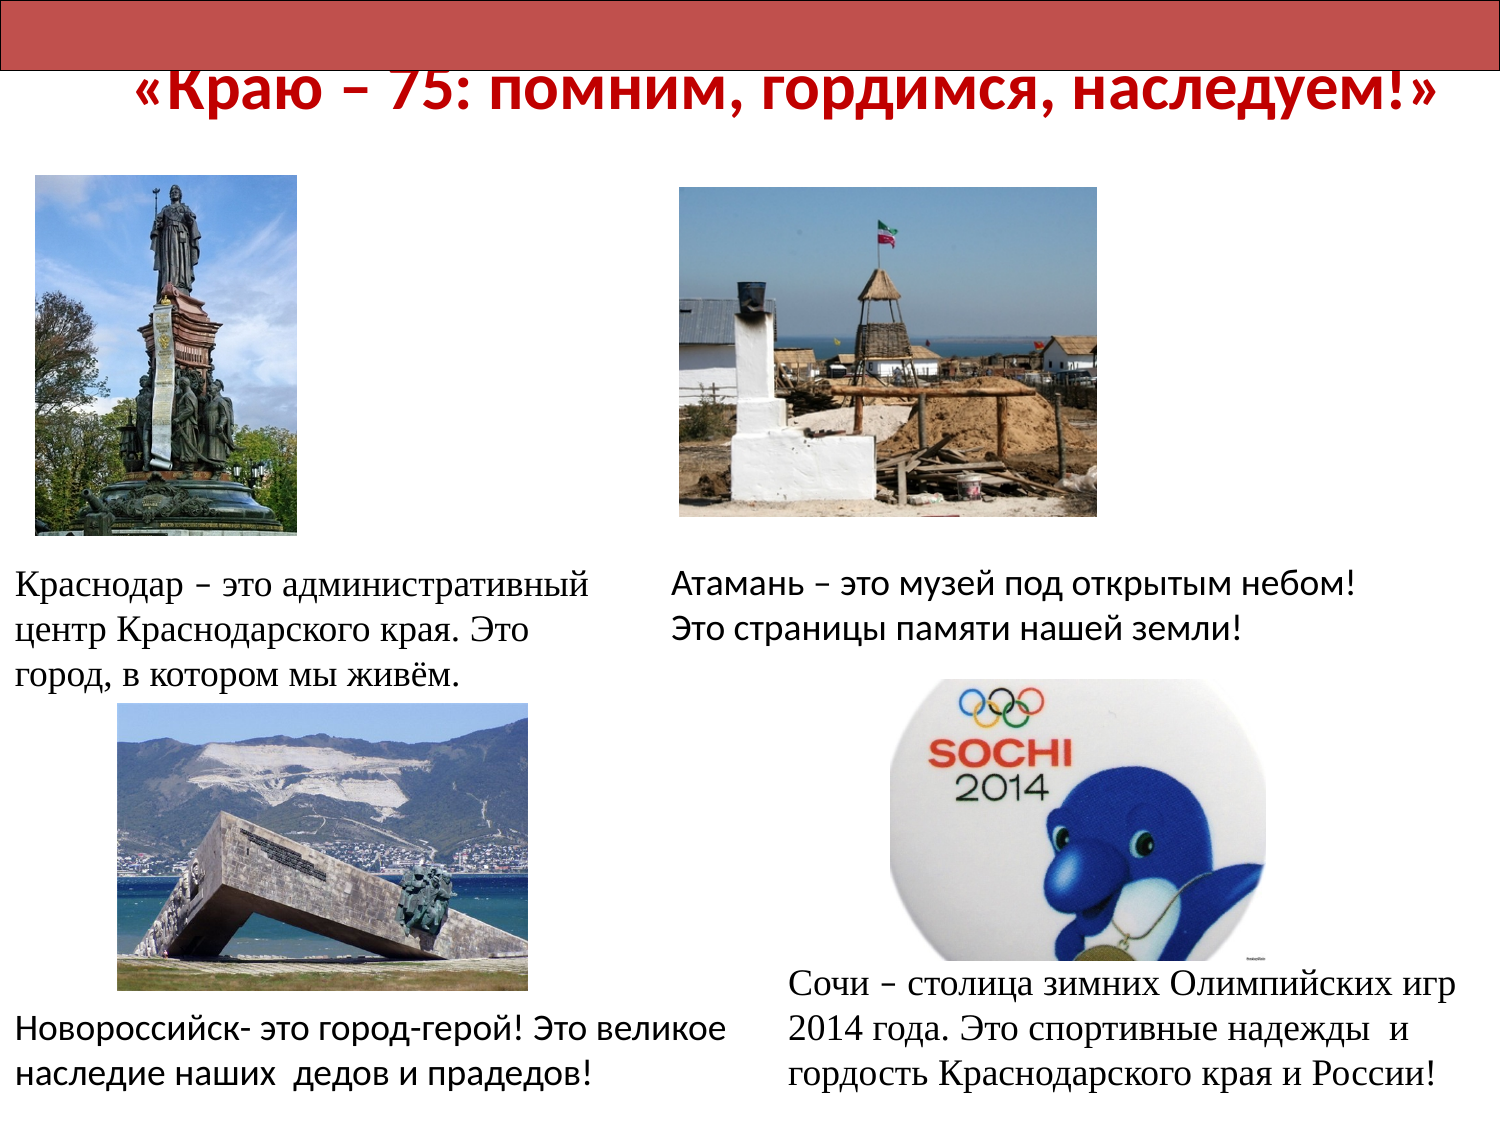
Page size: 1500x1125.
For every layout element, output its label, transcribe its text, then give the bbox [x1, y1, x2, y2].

text_box Новороссийск- это город-герой! Это великое наследие наших дедов и прадедов! [0, 996, 750, 1101]
picture [679, 187, 1097, 517]
picture [35, 175, 297, 536]
picture [117, 703, 528, 991]
picture [890, 679, 1266, 961]
text_box Сочи – столица зимних Олимпийских игр 2014 года. Это спортивные надежды и гордость Краснодарского края и России! [773, 949, 1500, 1100]
text_box Краснодар – это административный центр Краснодарского края. Это город, в котором мы живём. [0, 551, 610, 702]
text_box Атамань – это музей под открытым небом! Это страницы памяти нашей земли! [656, 550, 1418, 656]
text_box [0, 0, 1500, 71]
title «Краю – 75: помним, гордимся, наследуем!» [117, 71, 1500, 223]
